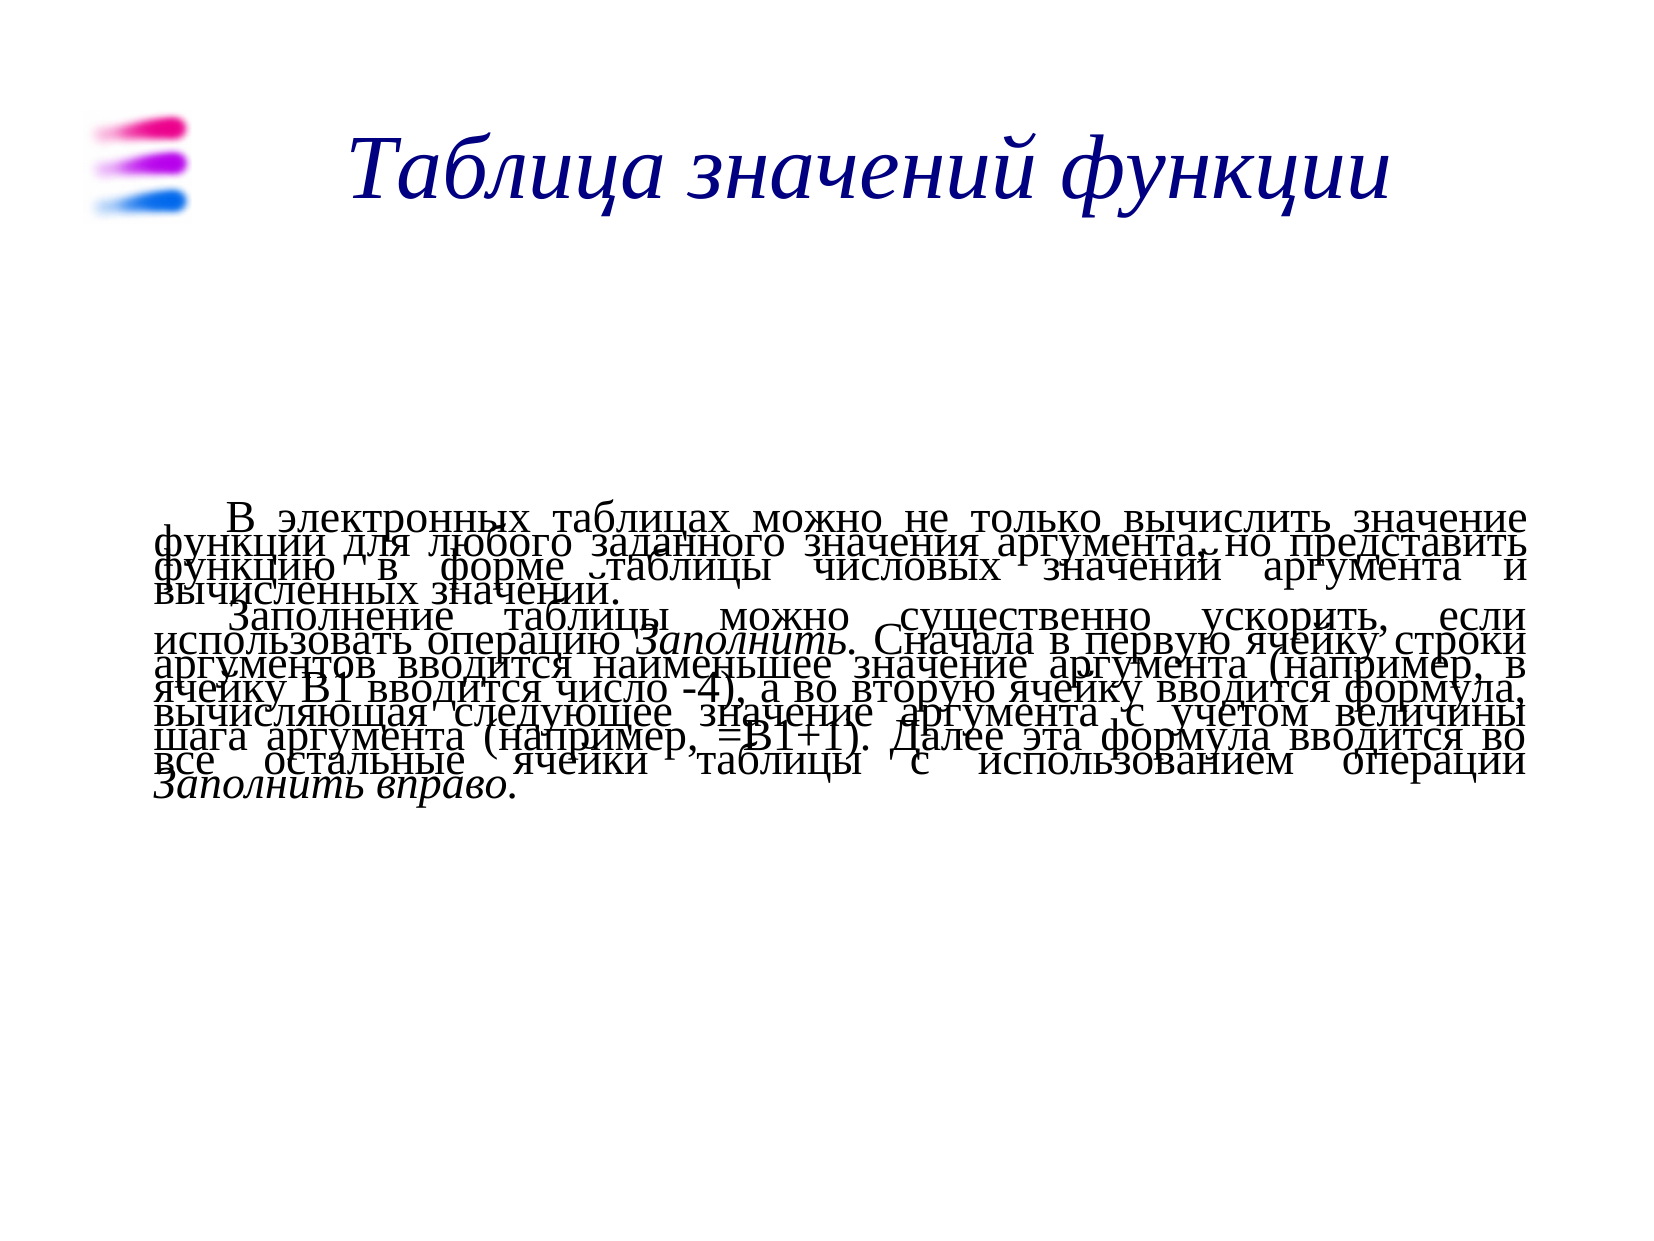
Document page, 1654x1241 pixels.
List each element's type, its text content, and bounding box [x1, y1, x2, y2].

title Таблица значений функции [209, 64, 1531, 272]
subtitle В электронных таблицах можно не только вычислить значение функции для любого заданного значения аргумента, но представить функцию в форме таблицы числовых значений аргумента и вычисленных значений. Заполнение таблицы можно существенно ускорить, если использовать операцию Заполнить. Сначала в первую ячейку строки аргументов вводится наименьшее значение аргумента (например, в ячейку В1 вводится число -4), а во вторую ячейку вводится формула, вычисляющая следующее значение аргумента с учетом величины шага аргумента (например, =В1+1). Далее эта формула вводится во все остальные ячейки таблицы с использованием операции Заполнить вправо. [118, 292, 1531, 1060]
picture [83, 110, 192, 224]
